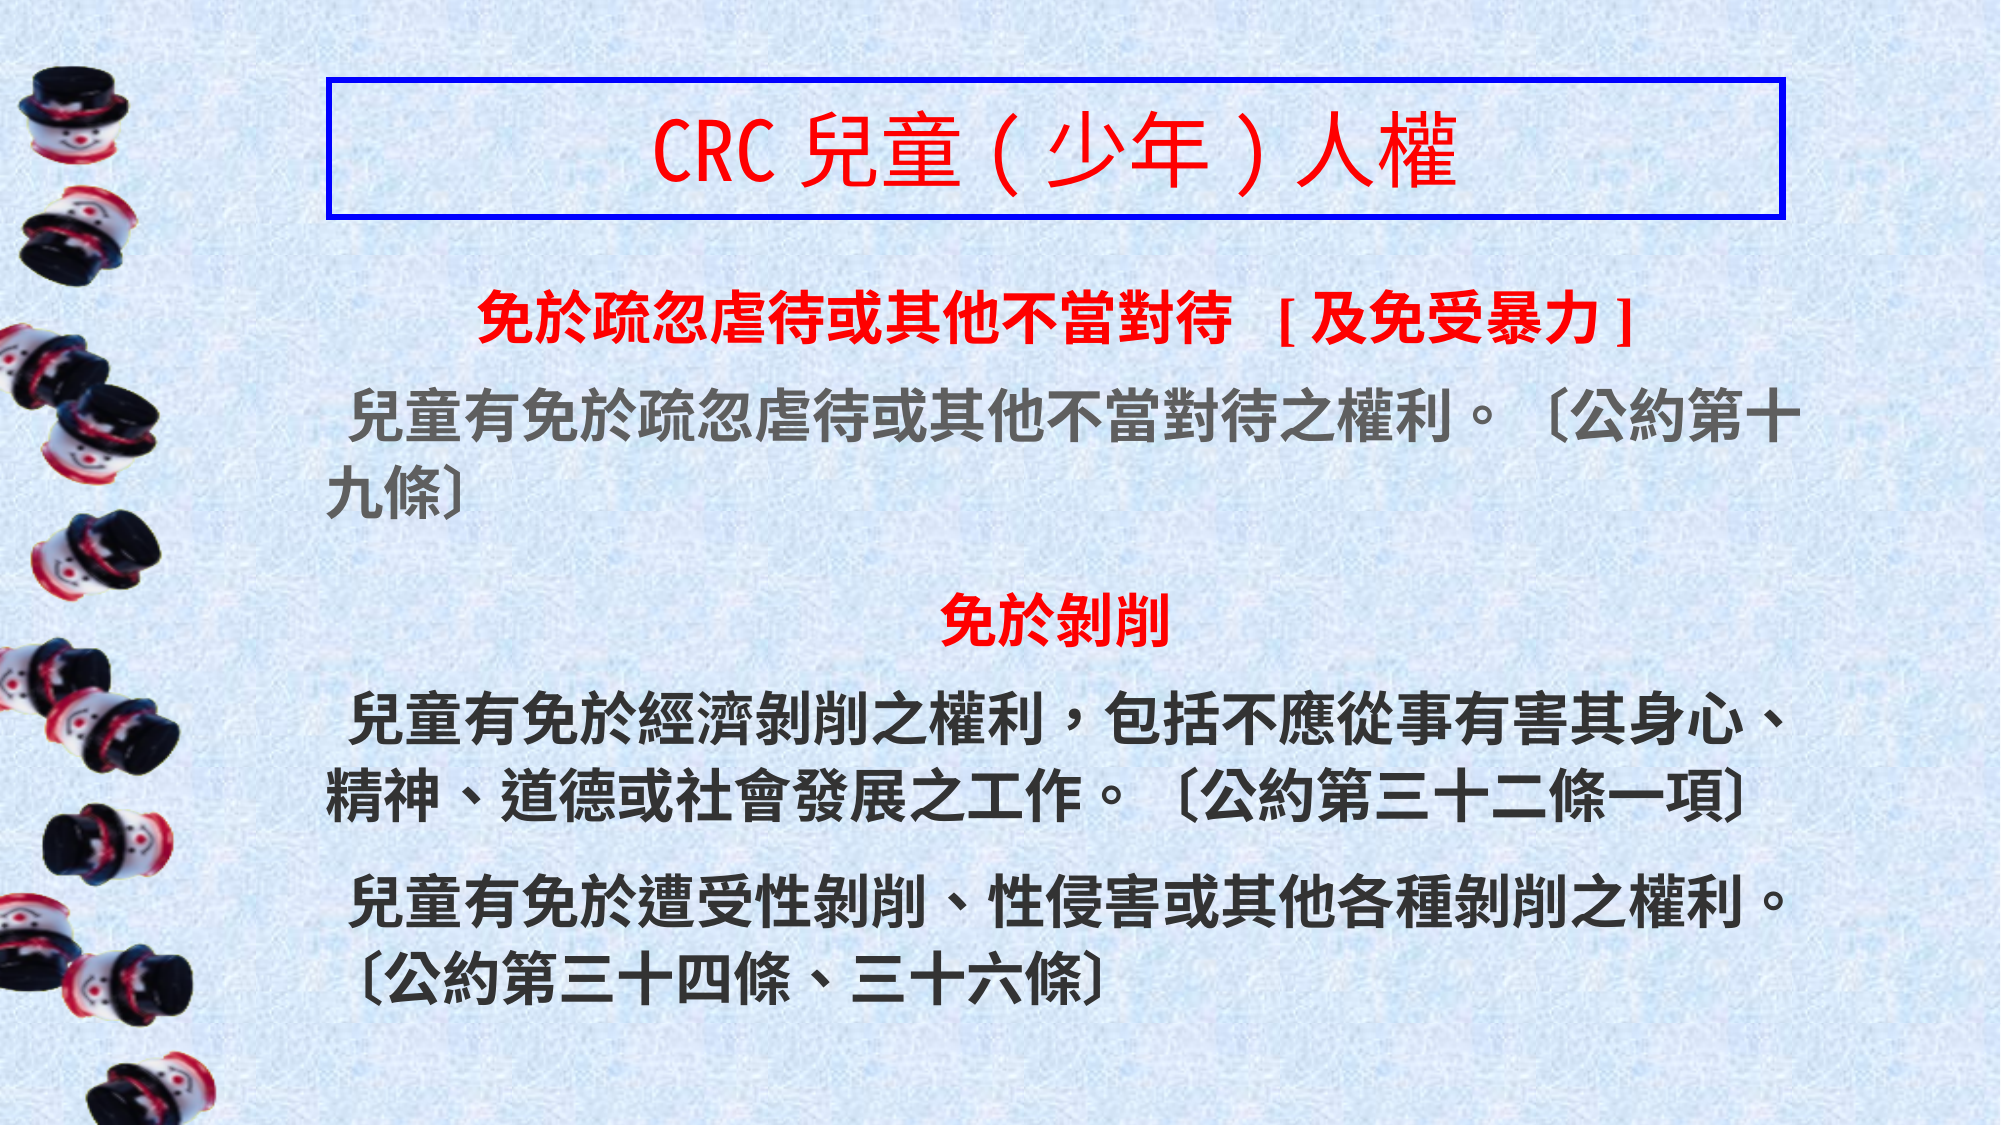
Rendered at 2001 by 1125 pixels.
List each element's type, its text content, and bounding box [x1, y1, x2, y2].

list 免於疏忽虐待或其他不當對待 [及免受暴力] 兒童有免於疏忽虐待或其他不當對待之權利。〔公約第十九條〕 免於剝削 兒童有免於經濟剝削之權利，包括不應從事有害其身心、精神、道德或社會發展之工作。〔公約第三十二條一項〕 兒童有免於遭受性剝削、性侵害或其他各種剝削之權利。〔公約第三十四條、三十六條〕 [273, 273, 1839, 954]
picture [0, 0, 2001, 1125]
title CRC兒童(少年)人權 [329, 80, 1783, 217]
